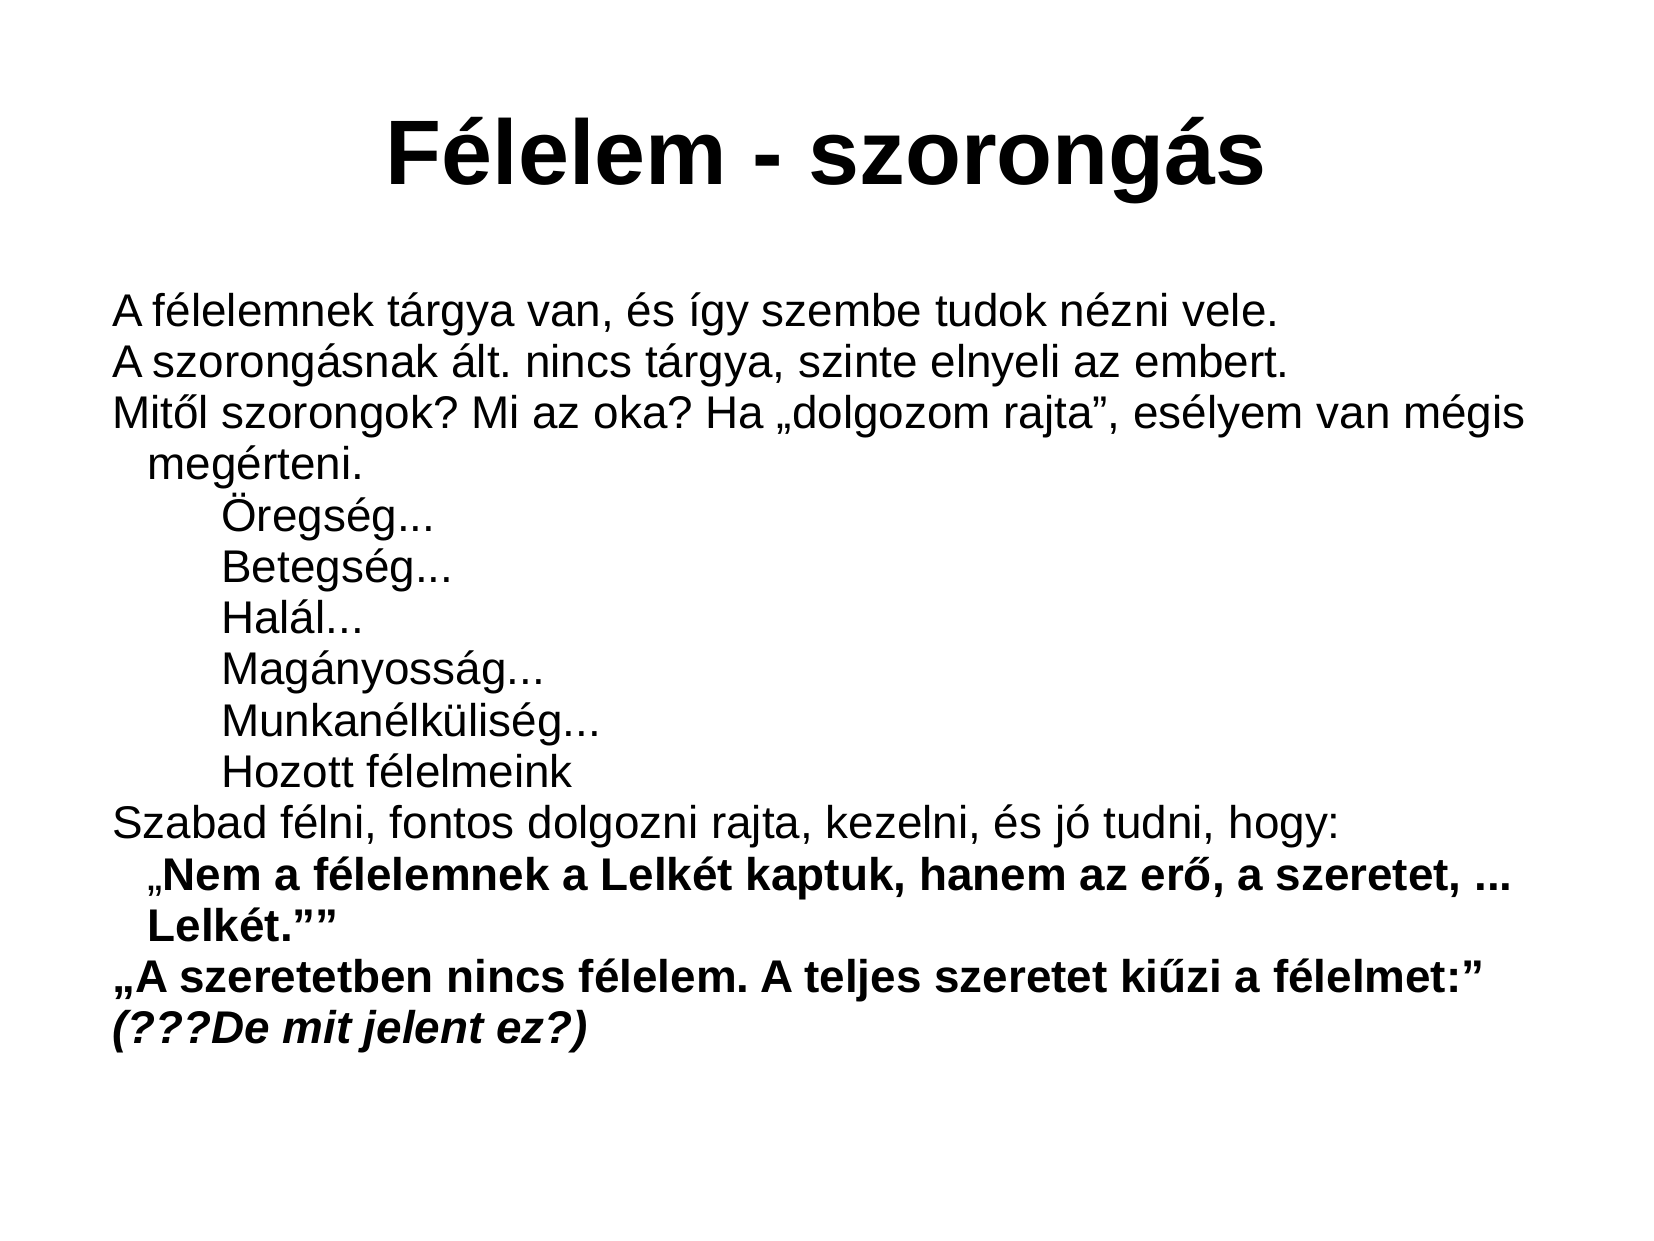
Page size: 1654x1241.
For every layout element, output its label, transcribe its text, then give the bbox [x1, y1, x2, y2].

subtitle A félelemnek tárgya van, és így szembe tudok nézni vele. A szorongásnak ált. nincs tárgya, szinte elnyeli az embert. Mitől szorongok? Mi az oka? Ha „dolgozom rajta”, esélyem van mégis megérteni. Öregség... Betegség... Halál... Magányosság... Munkanélküliség... Hozott félelmeink Szabad félni, fontos dolgozni rajta, kezelni, és jó tudni, hogy: „Nem a félelemnek a Lelkét kaptuk, hanem az erő, a szeretet, ... Lelkét.”” „A szeretetben nincs félelem. A teljes szeretet kiűzi a félelmet:” (???De mit jelent ez?) [76, 234, 1565, 1155]
title Félelem - szorongás [82, 56, 1571, 250]
